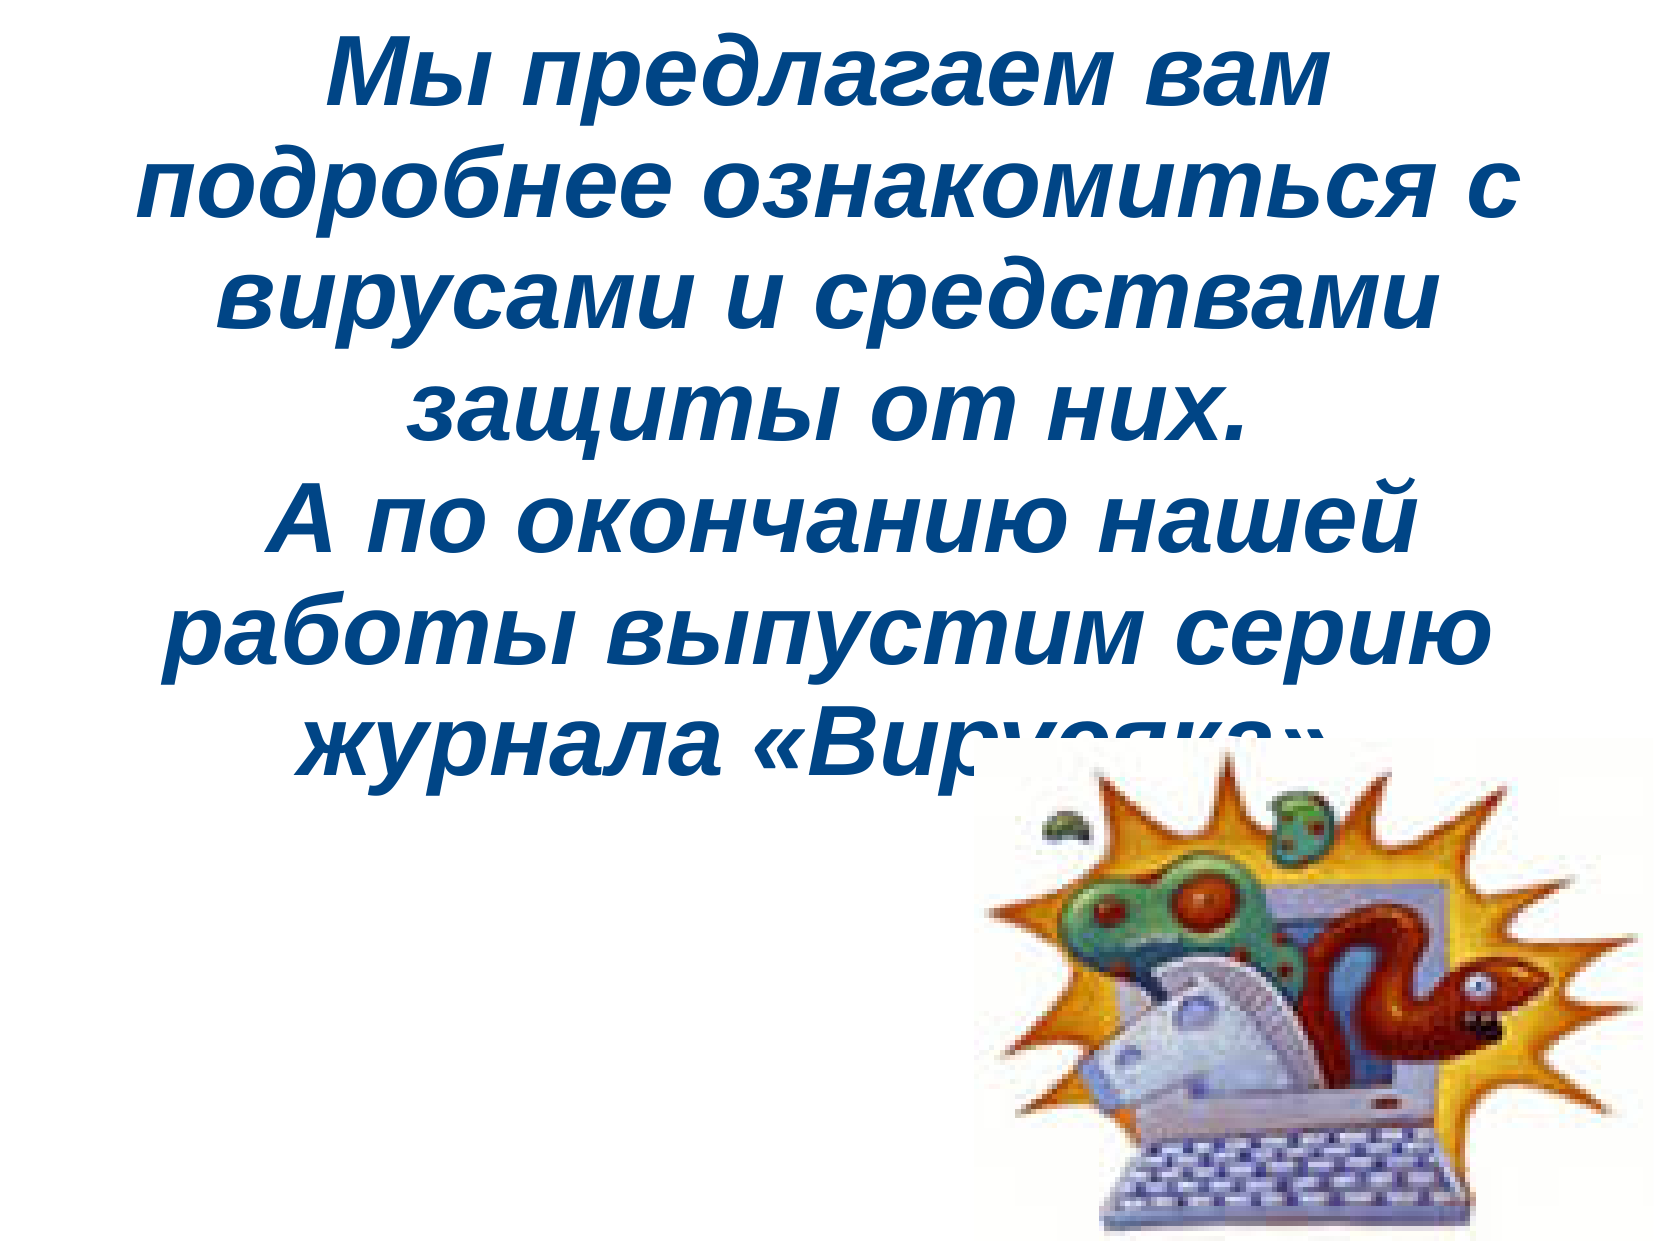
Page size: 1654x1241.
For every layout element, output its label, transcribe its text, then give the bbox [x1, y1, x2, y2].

picture [974, 738, 1654, 1241]
subtitle Мы предлагаем вам подробнее ознакомиться с вирусами и средствами защиты от них. А по окончанию нашей работы выпустим серию журнала «Вирусяка». [123, 73, 1536, 739]
